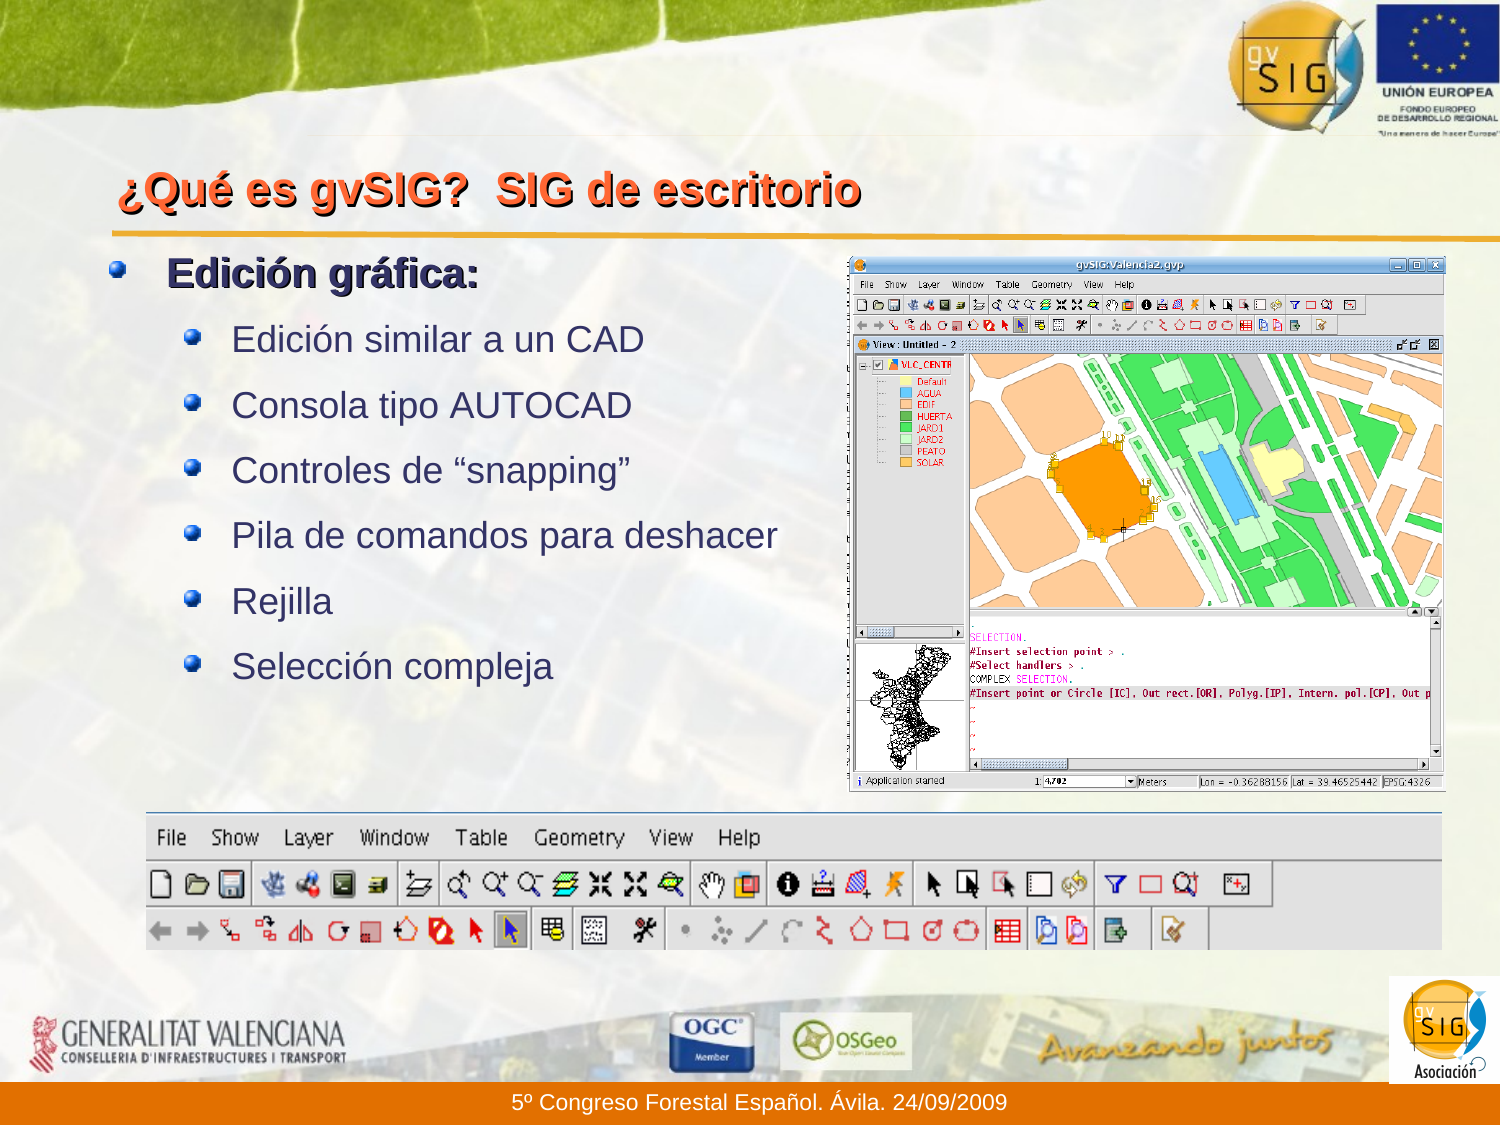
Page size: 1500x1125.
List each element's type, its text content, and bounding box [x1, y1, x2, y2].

picture [0, 0, 1500, 1084]
text_box ¿Qué es gvSIG? SIG de escritorio [116, 165, 979, 252]
text_box Edición gráfica: Edición similar a un CAD Consola tipo AUTOCAD Controles de “snapping” Pila de comandos para deshacer Rejilla Selección compleja [109, 264, 865, 704]
